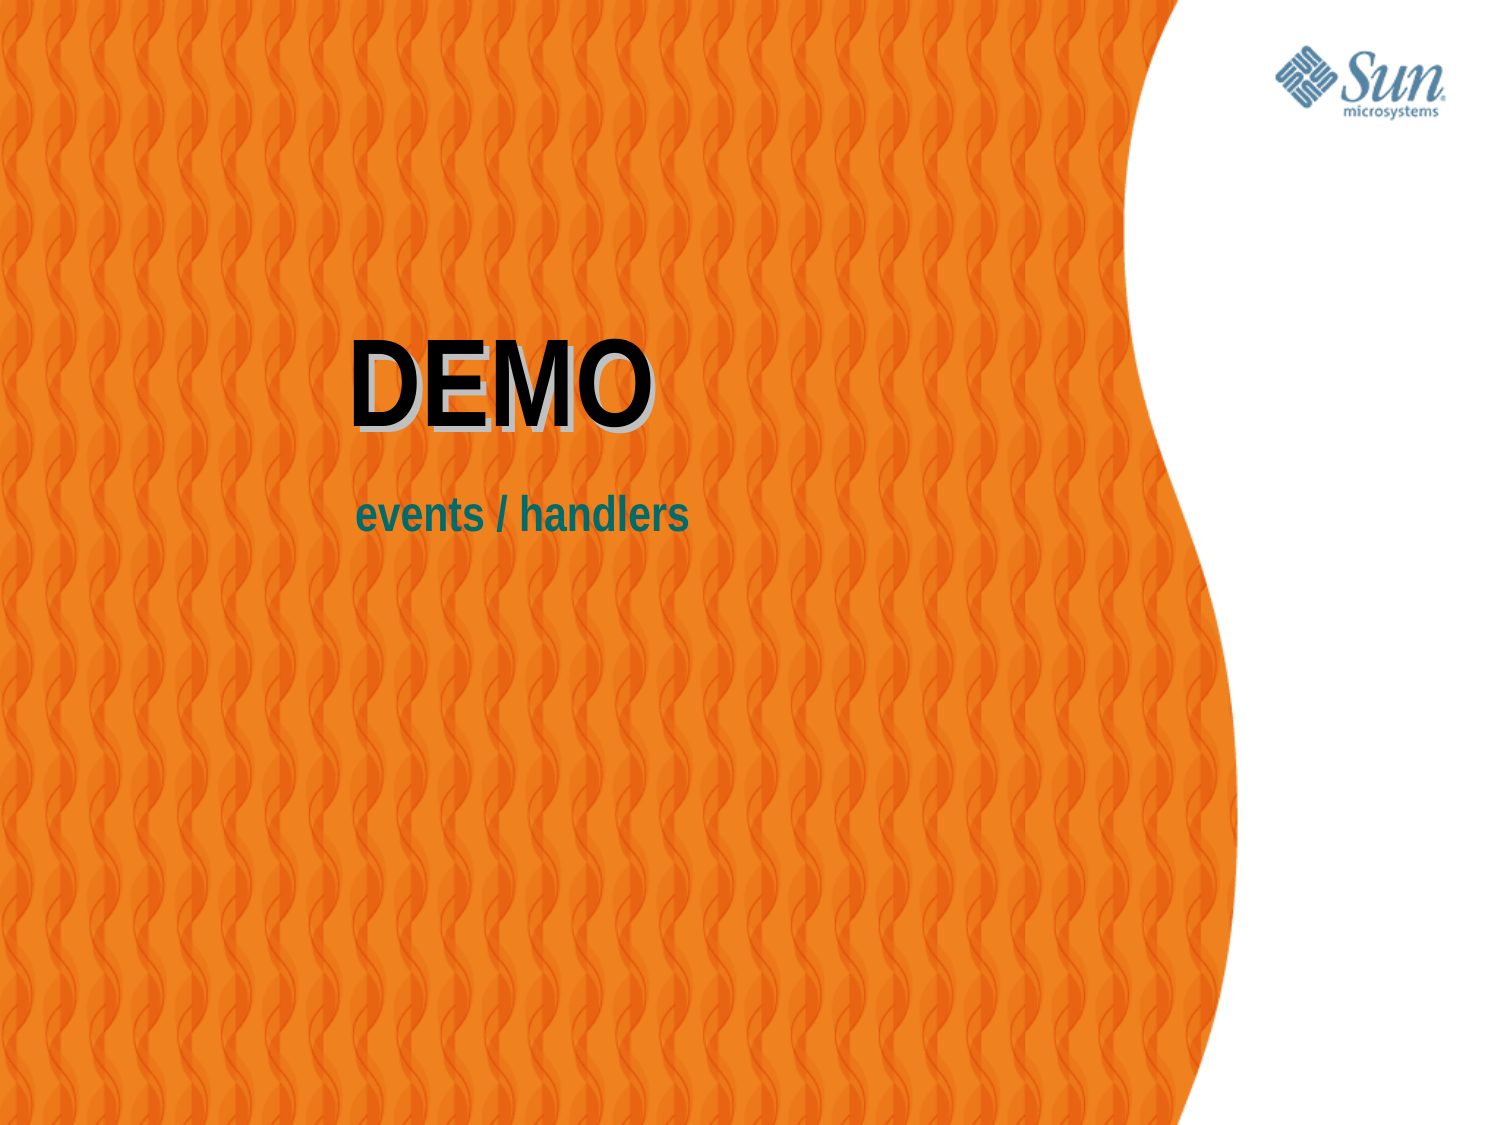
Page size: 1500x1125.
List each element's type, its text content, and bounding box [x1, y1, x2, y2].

list DEMO [332, 328, 843, 539]
picture [0, 0, 1500, 1125]
text_box events / handlers [355, 492, 918, 549]
